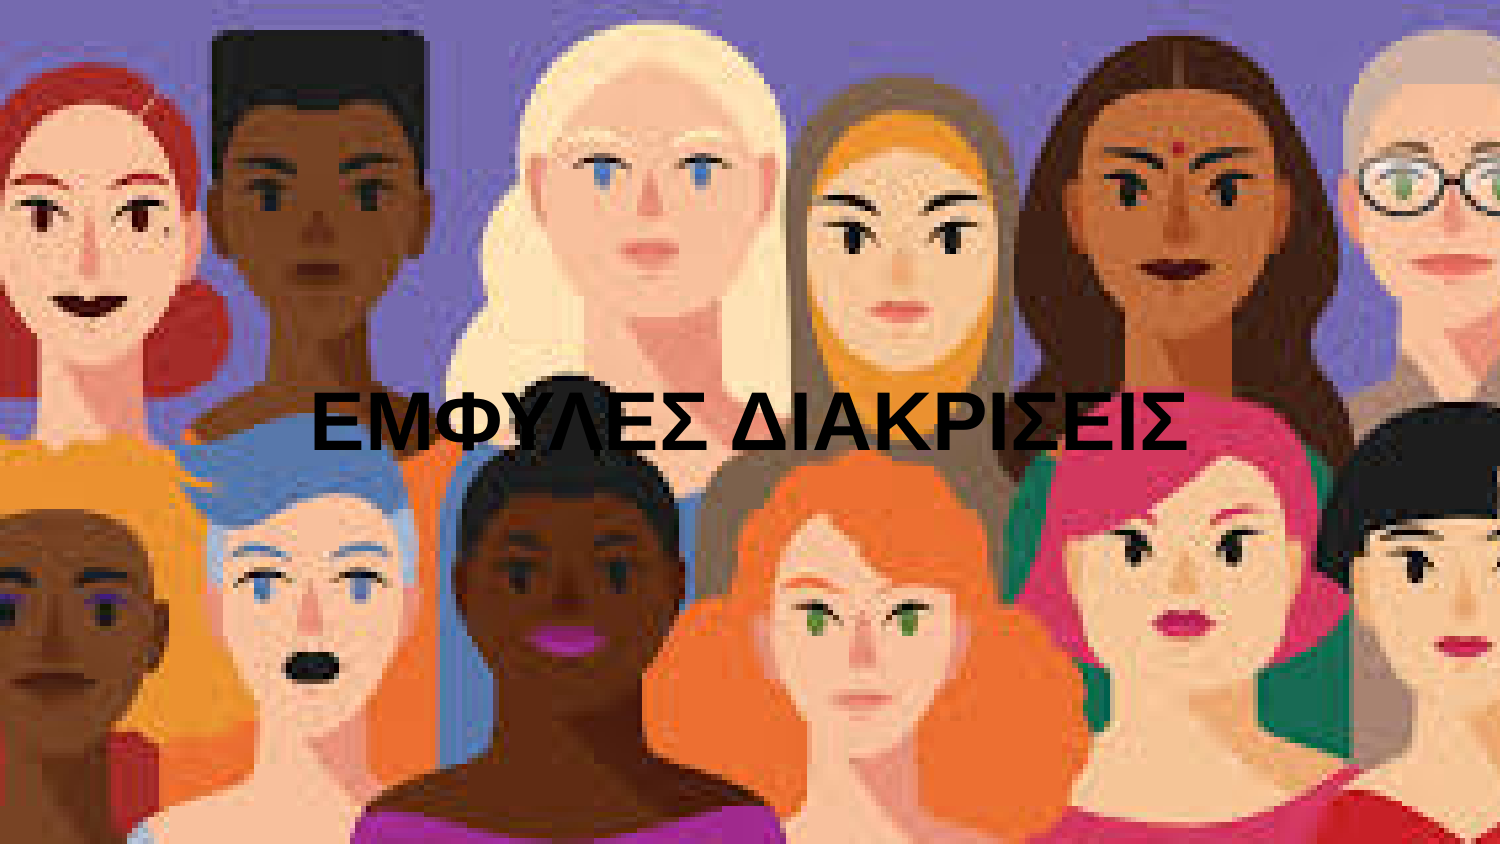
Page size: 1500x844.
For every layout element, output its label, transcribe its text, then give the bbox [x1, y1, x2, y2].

picture [0, 0, 1500, 844]
title ΕΜΦΥΛΕΣ ΔΙΑΚΡΙΣΕΙΣ [51, 352, 1449, 491]
